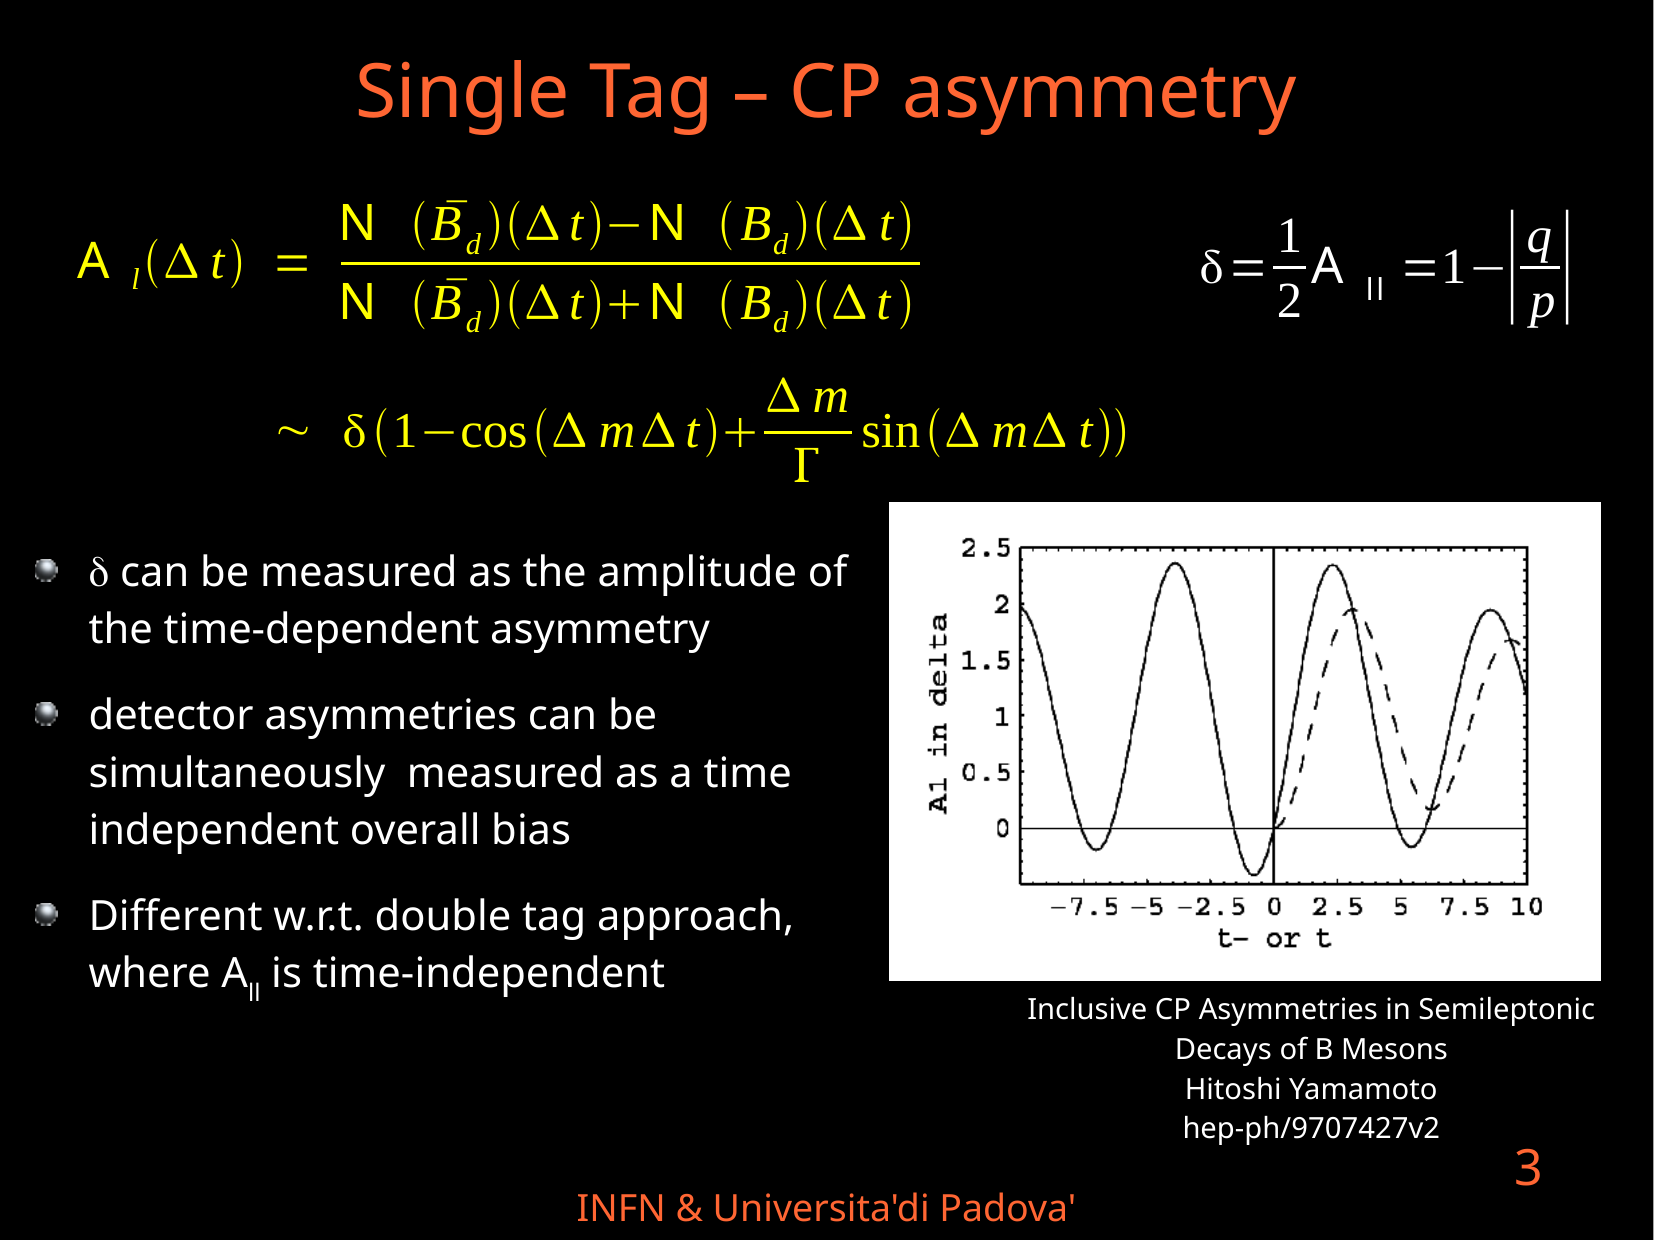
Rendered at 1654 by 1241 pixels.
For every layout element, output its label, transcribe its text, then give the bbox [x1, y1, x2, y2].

chart [63, 189, 935, 339]
chart [240, 366, 1143, 498]
title Single Tag – CP asymmetry [82, 30, 1571, 146]
text_box Inclusive CP Asymmetries in Semileptonic Decays of B Mesons Hitoshi Yamamoto hep-ph/9707427v2 [1012, 981, 1571, 1166]
picture [889, 502, 1601, 981]
chart [1184, 208, 1590, 329]
list d can be measured as the amplitude of the time-dependent asymmetry detector asymmetries can be simultaneously measured as a time independent overall bias Different w.r.t. double tag approach, where All is time-independent [17, 541, 863, 1063]
